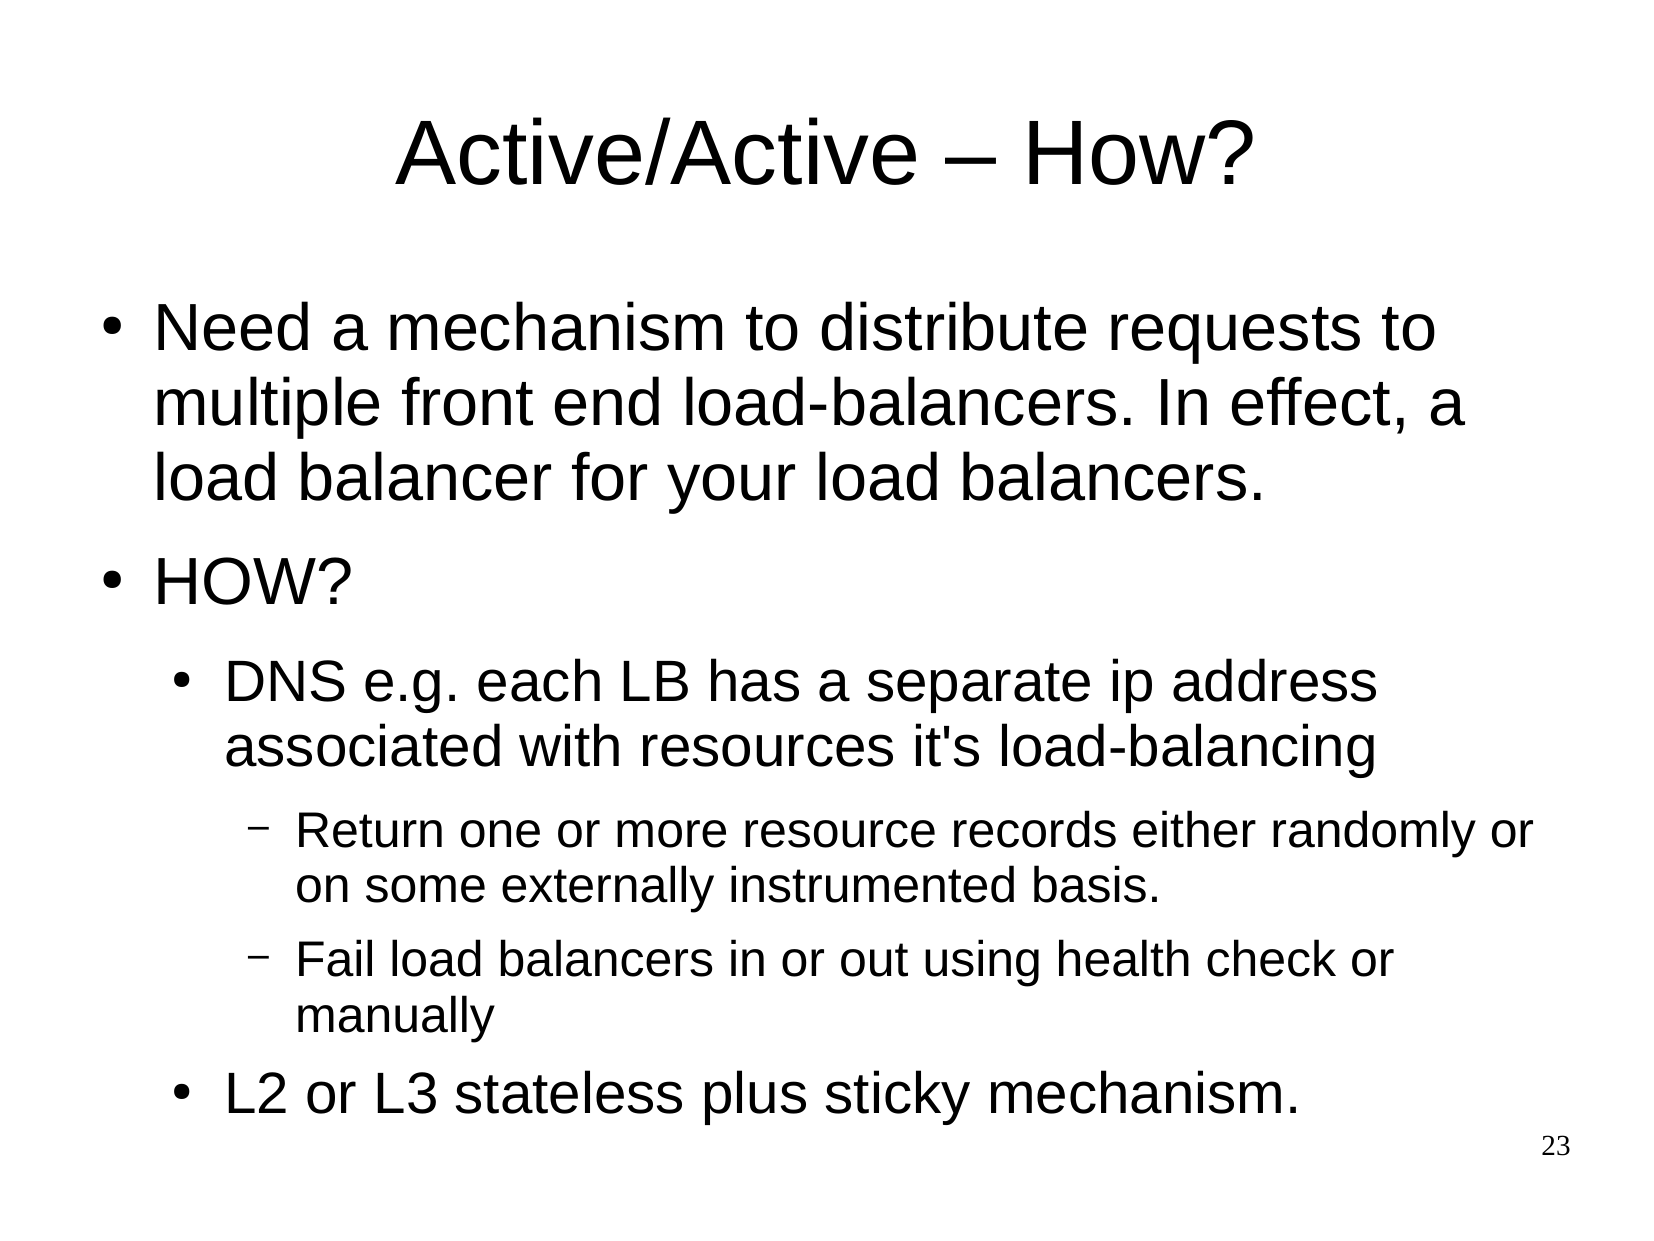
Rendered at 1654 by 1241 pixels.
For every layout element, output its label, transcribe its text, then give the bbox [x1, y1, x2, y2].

list Need a mechanism to distribute requests to multiple front end load-balancers. In effect, a load balancer for your load balancers. HOW? DNS e.g. each LB has a separate ip address associated with resources it's load-balancing Return one or more resource records either randomly or on some externally instrumented basis. Fail load balancers in or out using health check or manually L2 or L3 stateless plus sticky mechanism. [82, 290, 1571, 1125]
title Active/Active – How? [82, 49, 1571, 257]
